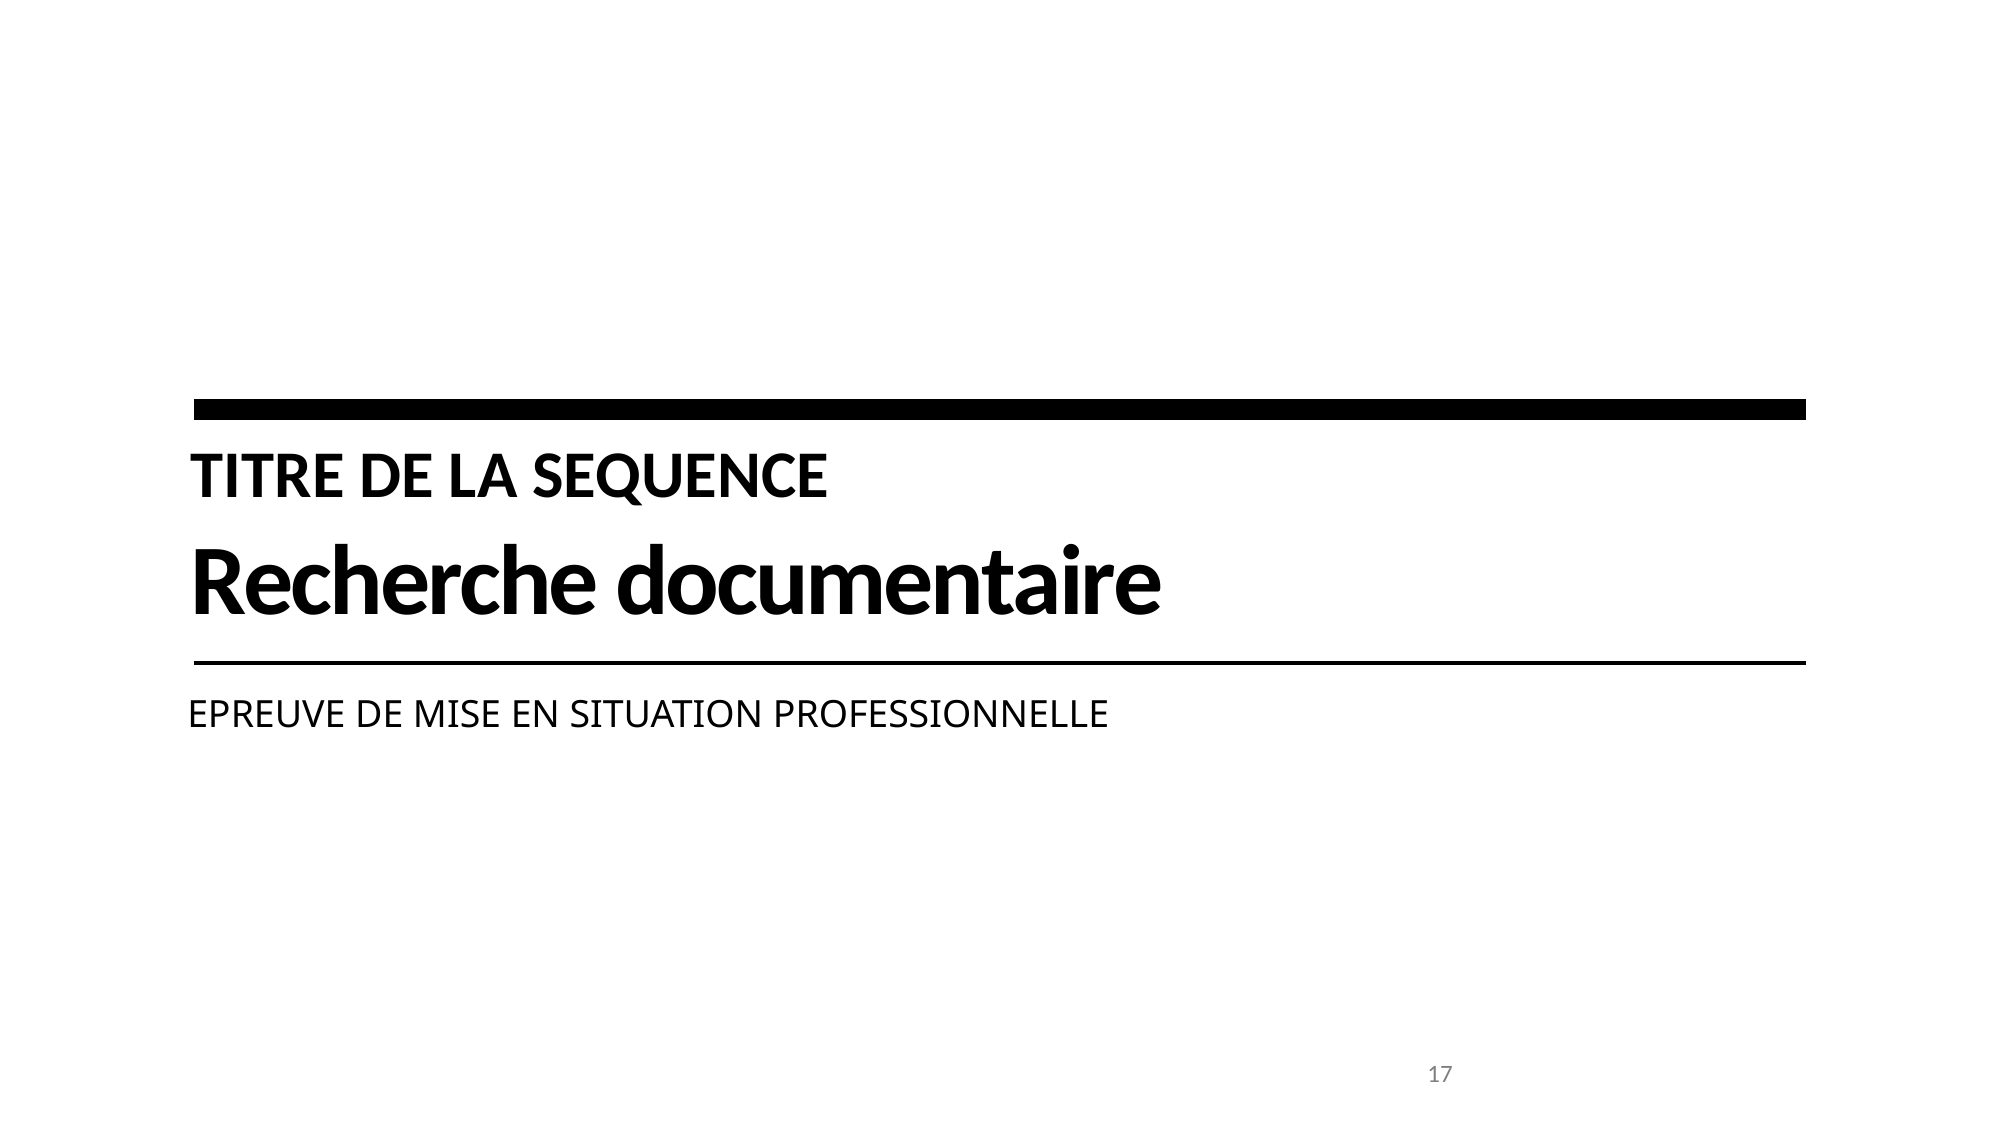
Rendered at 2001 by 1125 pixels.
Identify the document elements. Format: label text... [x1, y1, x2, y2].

text_box Recherche documentaire [172, 506, 1183, 643]
text_box EPREUVE DE MISE EN SITUATION PROFESSIONNELLE [172, 682, 994, 744]
text_box [1412, 1042, 1863, 1103]
text_box TITRE DE LA SEQUENCE [172, 422, 848, 506]
